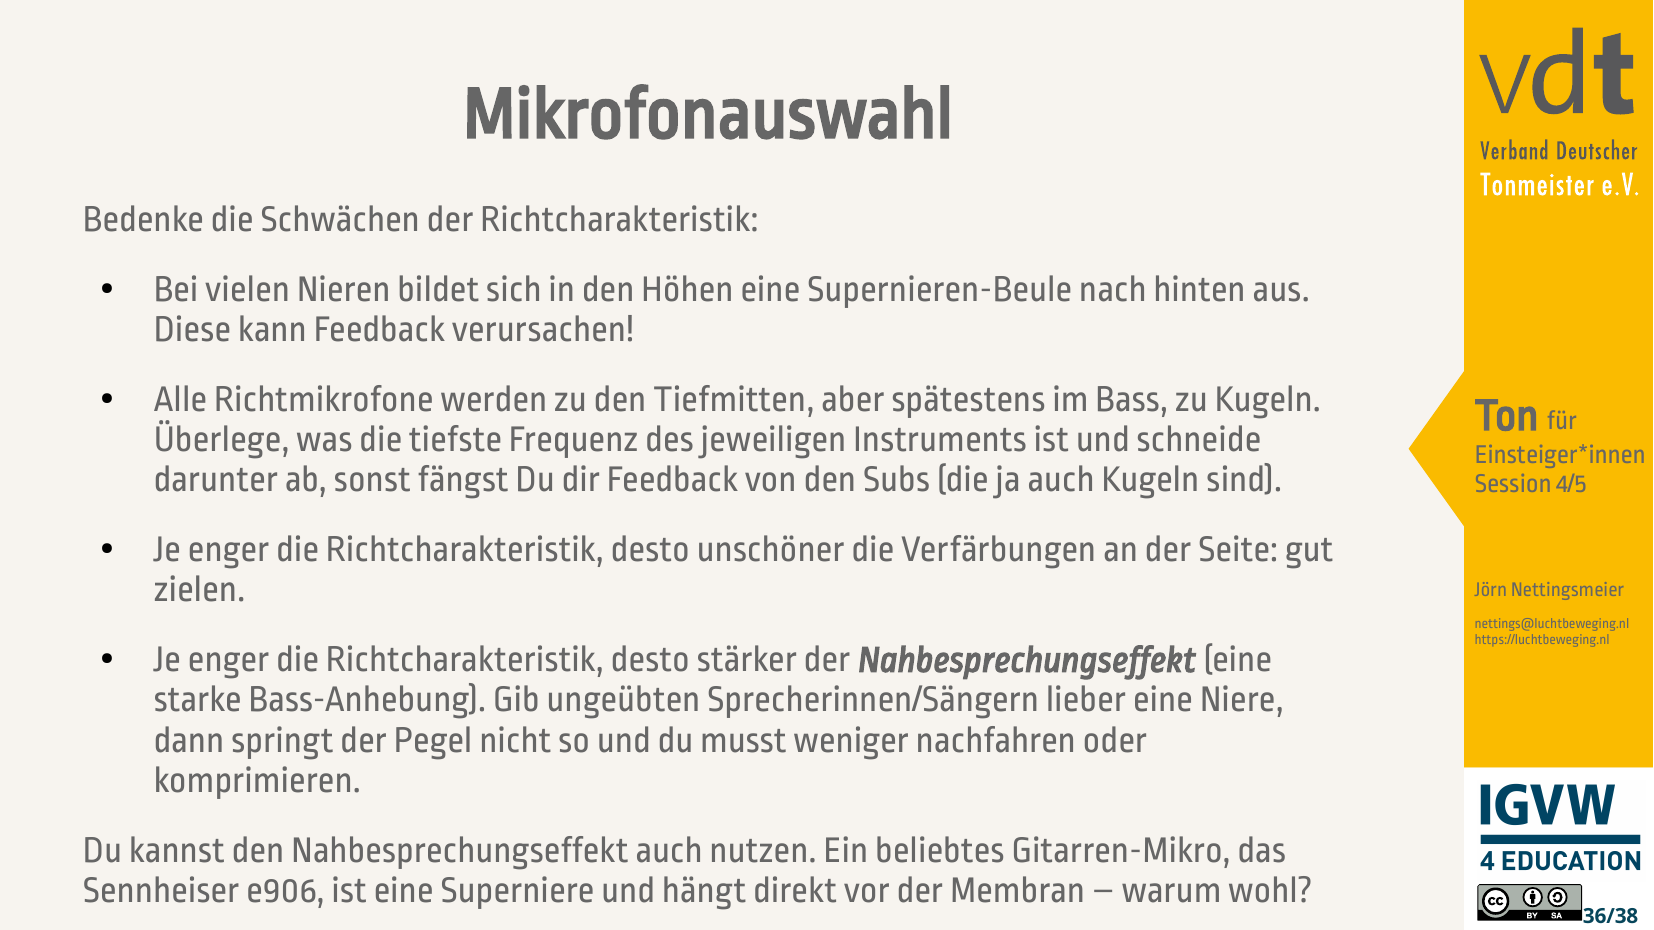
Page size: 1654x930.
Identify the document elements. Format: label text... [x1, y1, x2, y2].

list Bedenke die Schwächen der Richtcharakteristik: Bei vielen Nieren bildet sich in den Höhen eine Supernieren-Beule nach hinten aus. Diese kann Feedback verursachen! Alle Richtmikrofone werden zu den Tiefmitten, aber spätestens im Bass, zu Kugeln. Überlege, was die tiefste Frequenz des jeweiligen Instruments ist und schneide darunter ab, sonst fängst Du dir Feedback von den Subs (die ja auch Kugeln sind). Je enger die Richtcharakteristik, desto unschöner die Verfärbungen an der Seite: gut zielen. Je enger die Richtcharakteristik, desto stärker der Nahbesprechungseffekt (eine starke Bass-Anhebung). Gib ungeübten Sprecherinnen/Sängern lieber eine Niere, dann springt der Pegel nicht so und du musst weniger nachfahren oder komprimieren. Du kannst den Nahbesprechungseffekt auch nutzen. Ein beliebtes Gitarren-Mikro, das Sennheiser e906, ist eine Superniere und hängt direkt vor der Membran – warum wohl? [82, 200, 1359, 930]
title Mikrofonauswahl [82, 37, 1335, 193]
picture [1477, 780, 1646, 882]
